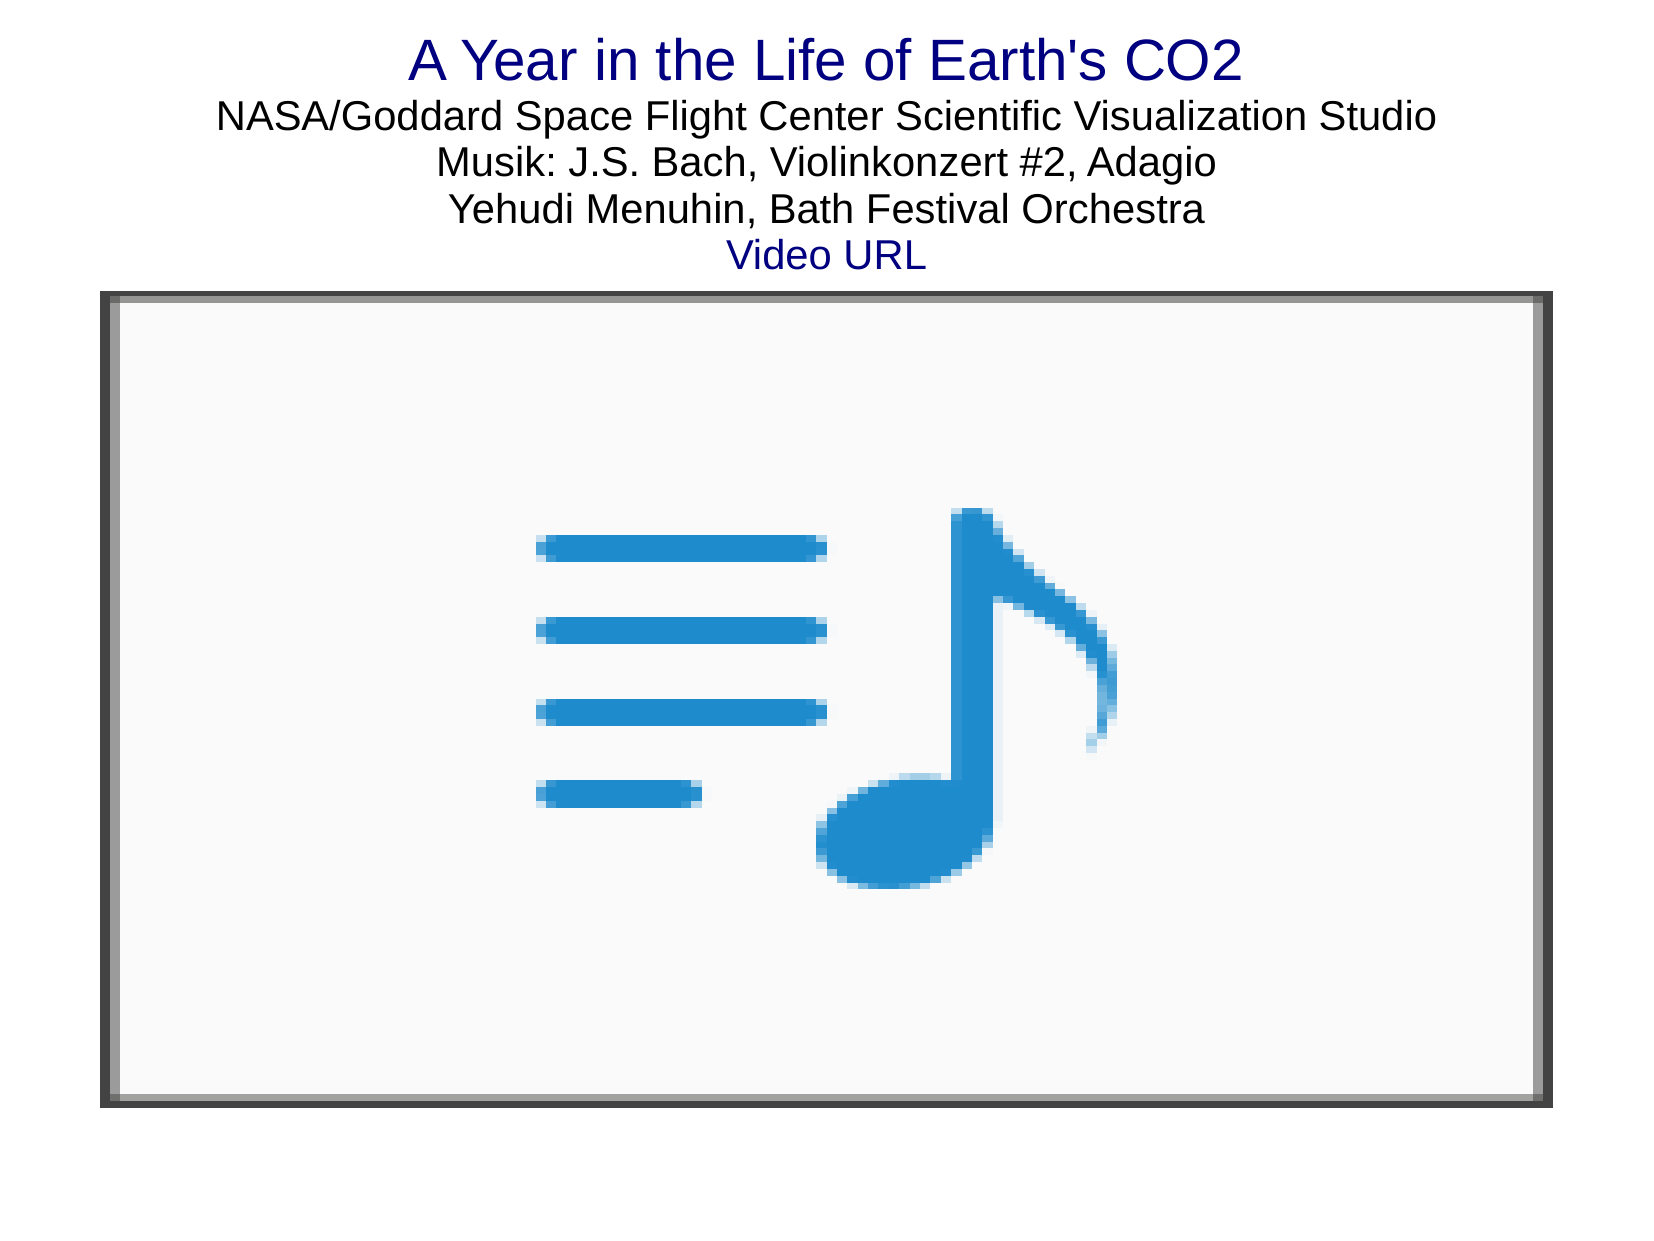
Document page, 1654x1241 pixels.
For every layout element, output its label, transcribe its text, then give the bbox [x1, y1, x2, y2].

text_box [99, 290, 1555, 1109]
title A Year in the Life of Earth's CO2 NASA/Goddard Space Flight Center Scientific Visualization Studio Musik: J.S. Bach, Violinkonzert #2, Adagio Yehudi Menuhin, Bath Festival Orchestra Video URL [82, 27, 1571, 279]
